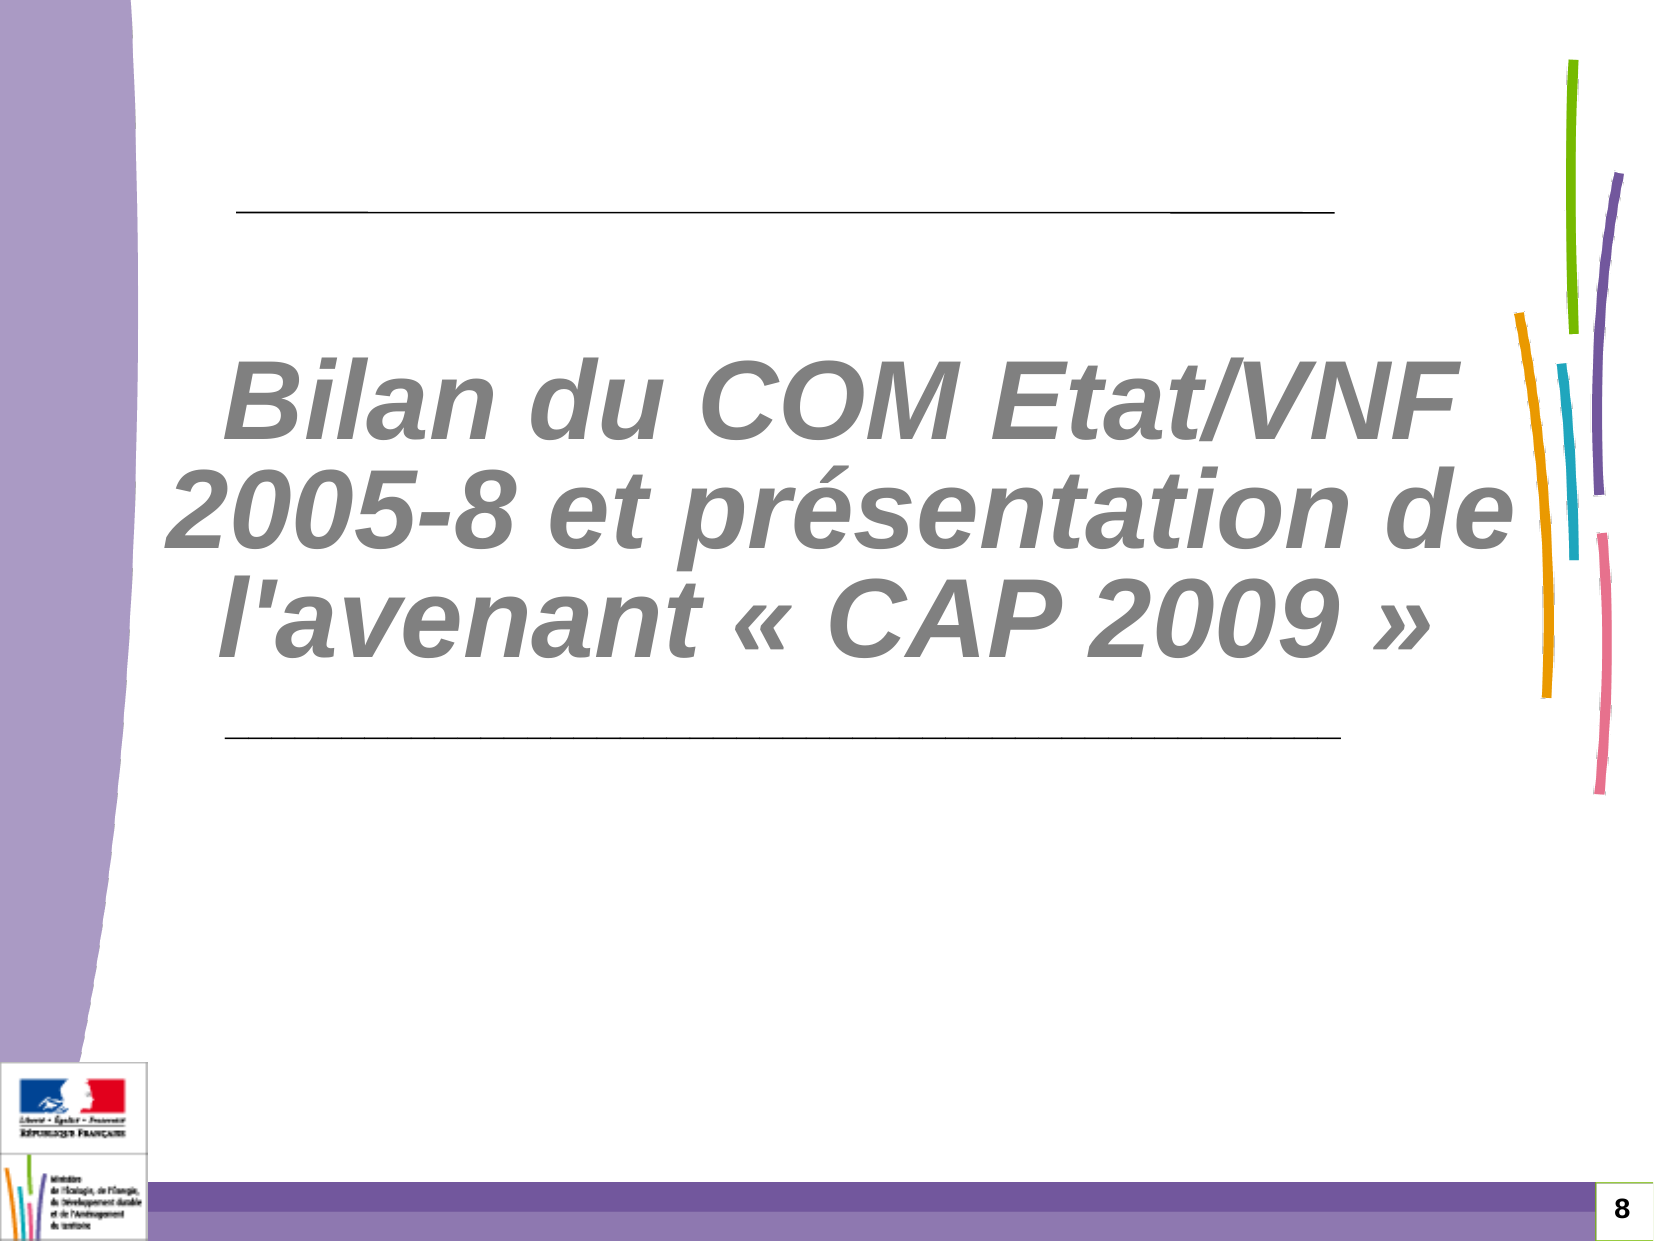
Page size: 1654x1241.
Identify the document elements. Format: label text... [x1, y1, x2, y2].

list Bilan du COM Etat/VNF 2005-8 et présentation de l'avenant « CAP 2009 » ________________________________________________ [147, 206, 1536, 768]
picture [0, 0, 1654, 1241]
